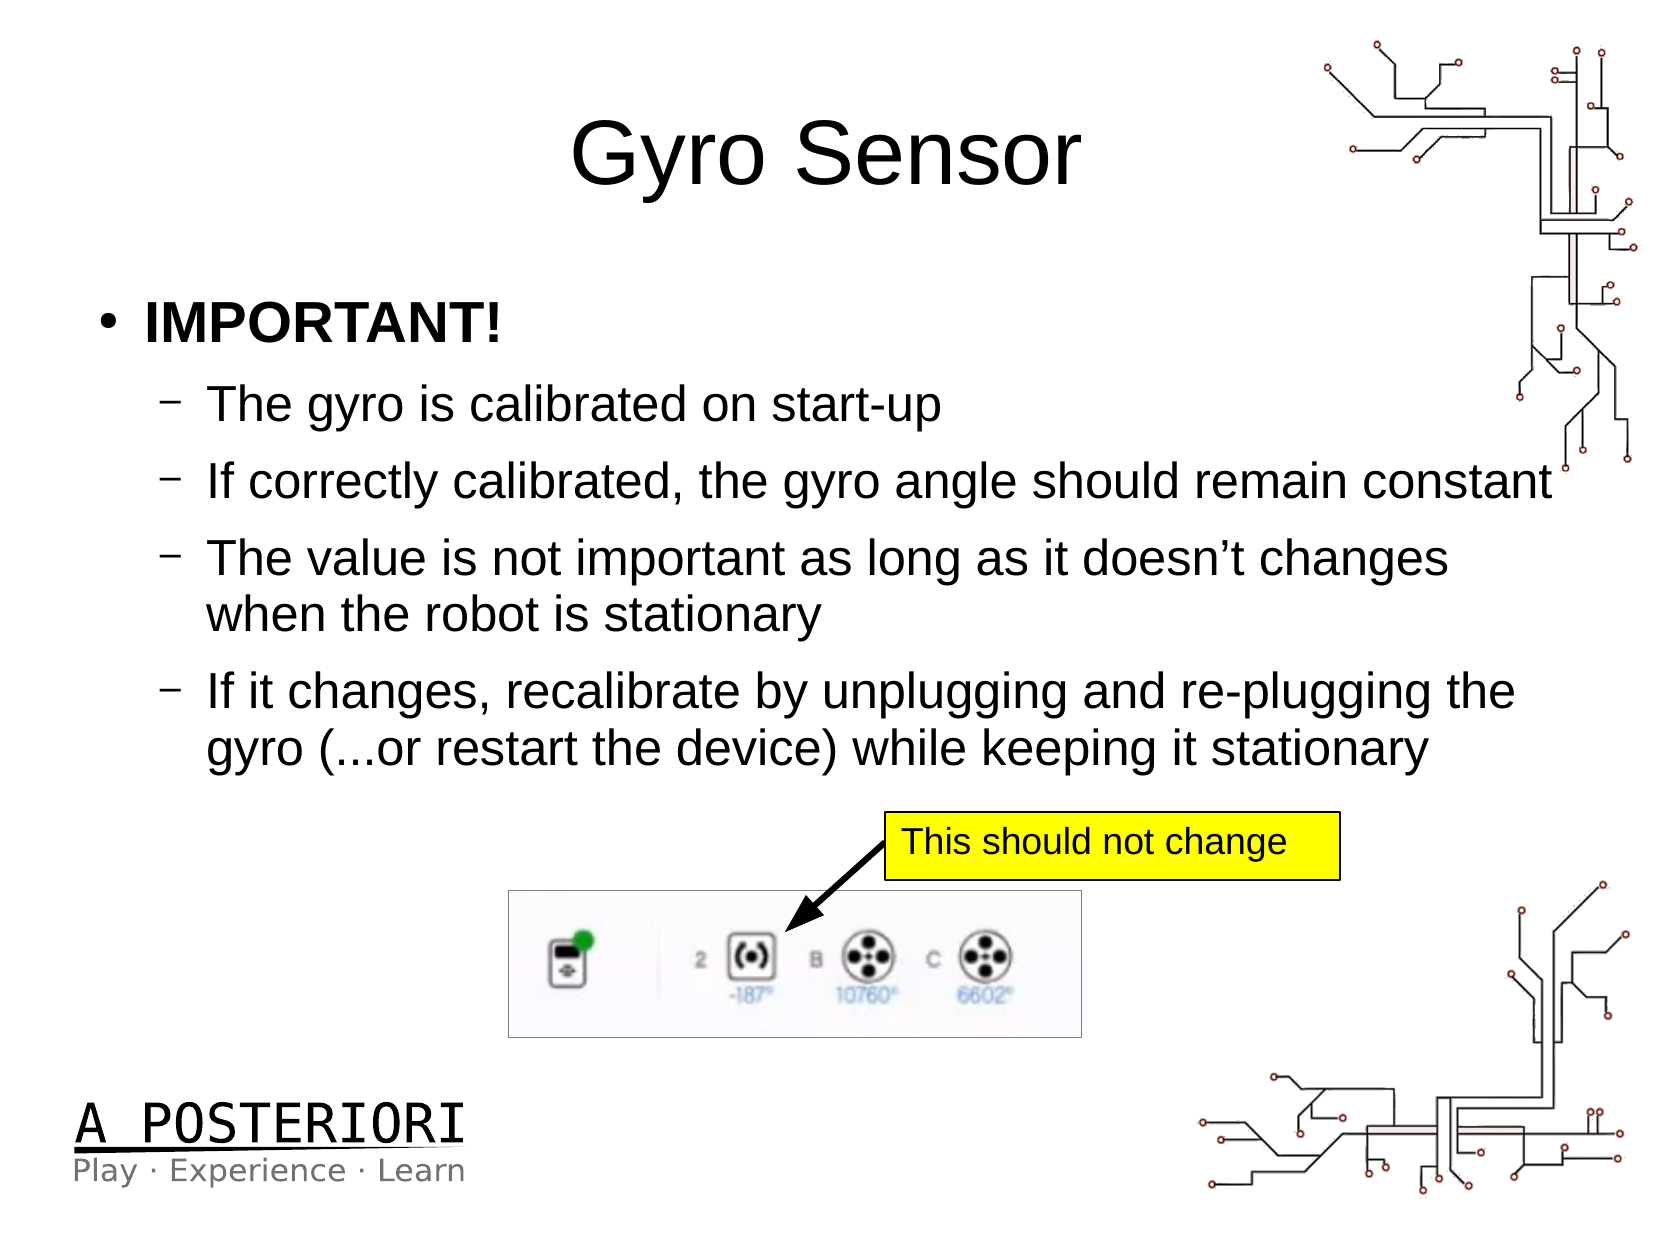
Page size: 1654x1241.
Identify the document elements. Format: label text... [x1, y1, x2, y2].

picture [1177, 863, 1635, 1200]
picture [508, 890, 1082, 1038]
list IMPORTANT! The gyro is calibrated on start-up If correctly calibrated, the gyro angle should remain constant The value is not important as long as it doesn’t changes when the robot is stationary If it changes, recalibrate by unplugging and re-plugging the gyro (...or restart the device) while keeping it stationary [82, 290, 1571, 826]
text_box This should not change [885, 812, 1340, 881]
title Gyro Sensor [82, 49, 1571, 257]
picture [1305, 35, 1643, 495]
